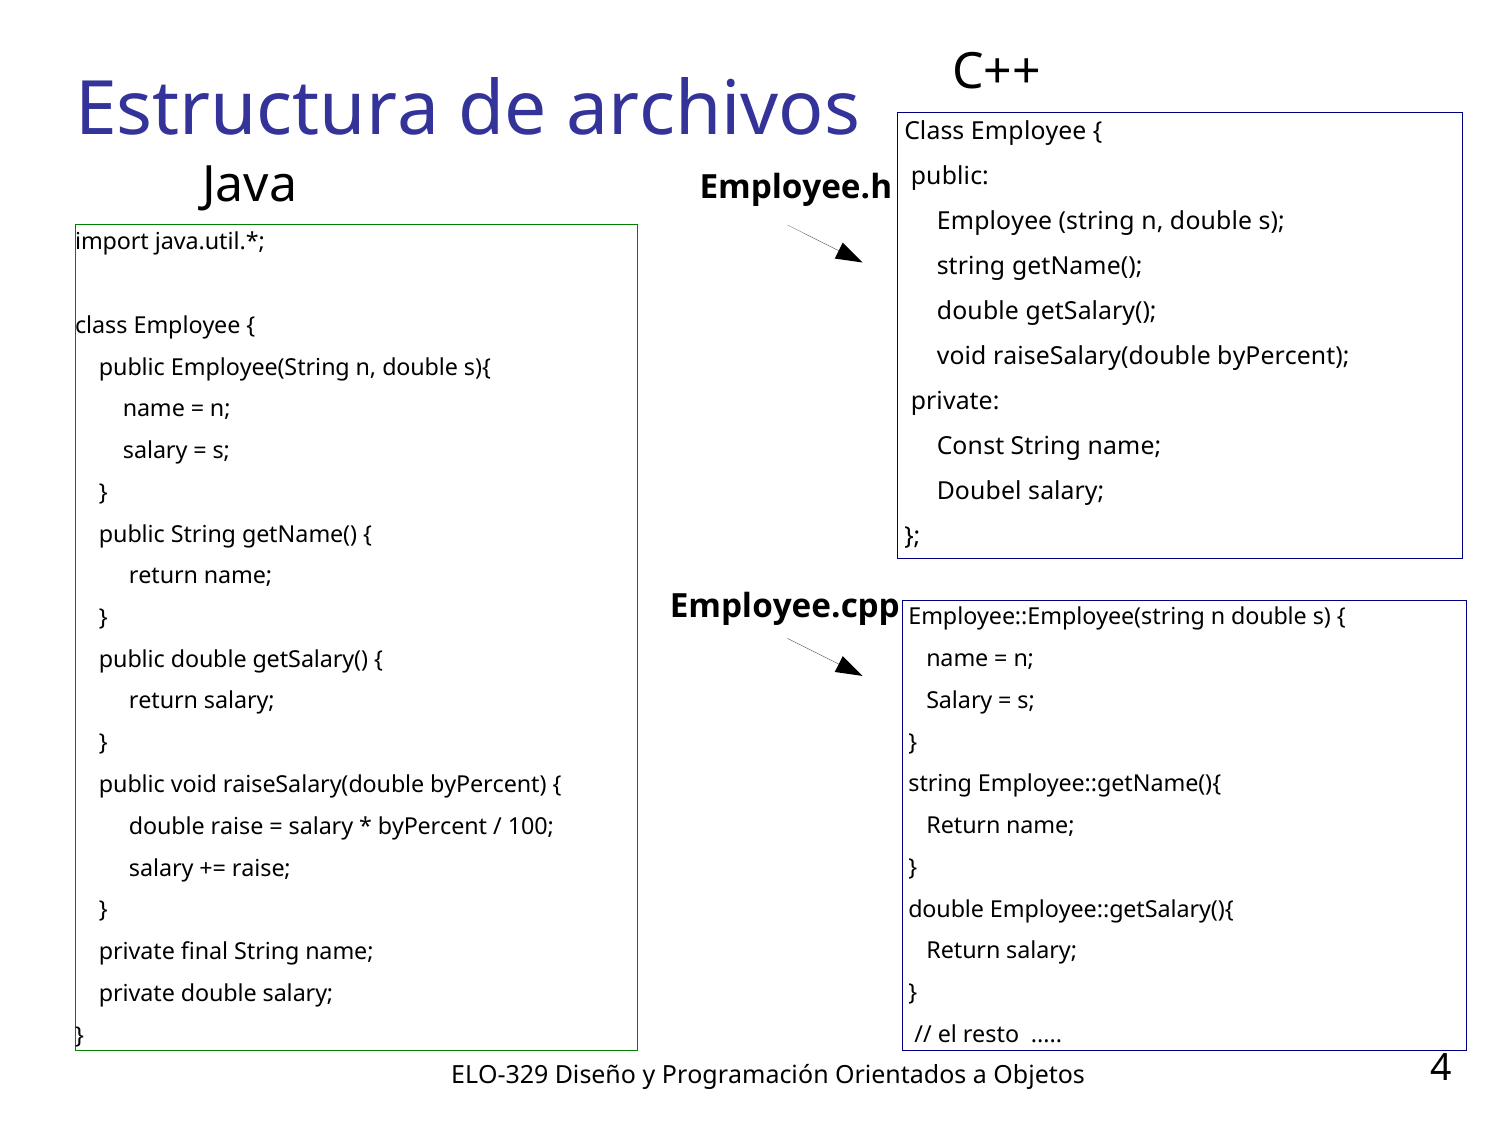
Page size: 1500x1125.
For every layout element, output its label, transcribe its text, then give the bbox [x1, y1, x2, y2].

text_box Employee.cpp [655, 581, 918, 633]
title Estructura de archivos [75, 19, 1500, 183]
list Employee::Employee(string n double s) { name = n; Salary = s; } string Employee::getName(){ Return name; } double Employee::getSalary(){ Return salary; } // el resto ..... [902, 600, 1467, 1051]
list Class Employee { public: Employee (string n, double s); string getName(); double getSalary(); void raiseSalary(double byPercent); private: Const String name; Doubel salary; }; [897, 112, 1463, 559]
text_box C++ [937, 37, 1126, 107]
text_box Java [187, 149, 376, 220]
list import java.util.*; class Employee { public Employee(String n, double s){ name = n; salary = s; } public String getName() { return name; } public double getSalary() { return salary; } public void raiseSalary(double byPercent) { double raise = salary * byPercent / 100; salary += raise; } private final String name; private double salary; } [75, 224, 638, 1051]
text_box Employee.h [684, 162, 910, 214]
